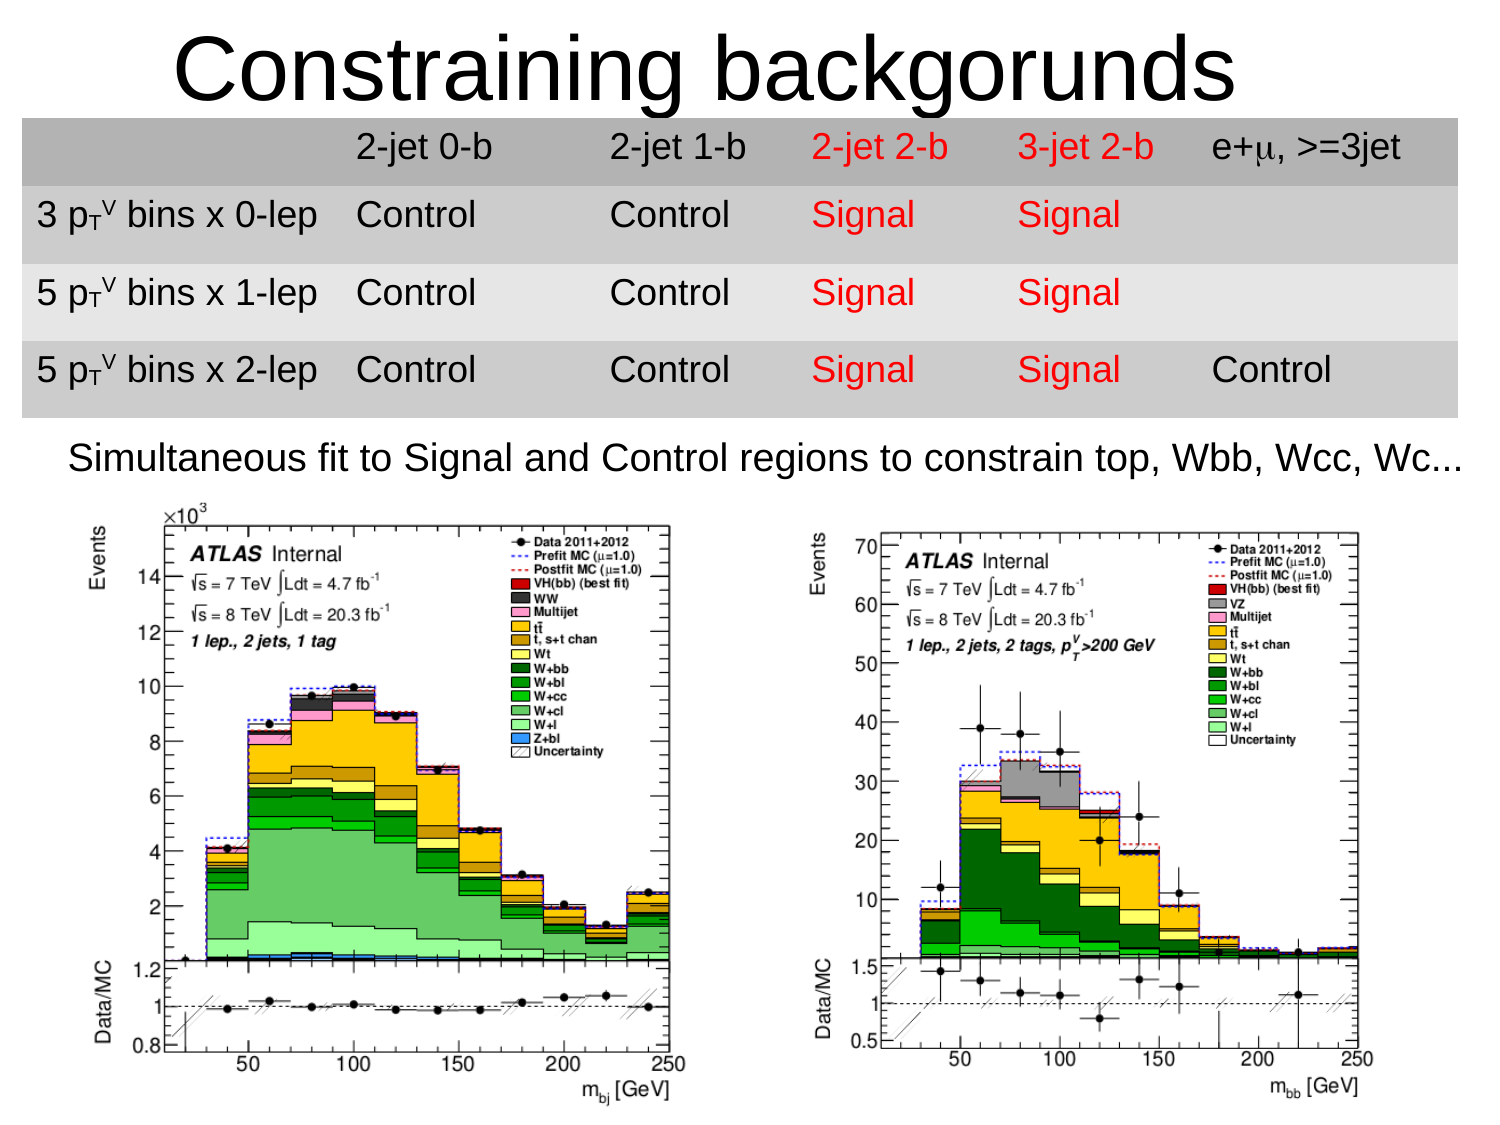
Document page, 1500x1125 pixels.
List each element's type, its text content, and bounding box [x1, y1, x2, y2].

table_cell Control [341, 186, 595, 264]
table_header 2-jet 0-b [341, 118, 595, 186]
table_header 2-jet 1-b [595, 118, 797, 186]
table_cell Control [341, 341, 595, 418]
table_cell Control [1197, 341, 1458, 418]
table_cell Control [595, 264, 797, 341]
table_cell Control [595, 186, 797, 264]
table_cell Signal [1003, 264, 1197, 341]
table_cell [1197, 186, 1458, 264]
table_cell [1197, 264, 1458, 341]
picture [802, 509, 1382, 1125]
table_cell Signal [797, 186, 1003, 264]
table_cell Signal [1003, 186, 1197, 264]
title Constraining backgorunds [172, 0, 1328, 118]
table_cell Signal [1003, 341, 1197, 418]
table_cell Control [595, 341, 797, 418]
table_header 2-jet 2-b [797, 118, 1003, 186]
table_cell Signal [797, 341, 1003, 418]
table_header [22, 118, 341, 186]
table_cell Signal [797, 264, 1003, 341]
table_header 3-jet 2-b [1003, 118, 1197, 186]
picture [82, 496, 697, 1111]
list Simultaneous fit to Signal and Control regions to constrain top, Wbb, Wcc, Wc... [11, 435, 1477, 525]
table_header e+, >=3jet [1197, 118, 1458, 186]
table_cell 3 pTV bins x 0-lep [22, 186, 341, 264]
table_cell Control [341, 264, 595, 341]
table_cell 5 pTV bins x 1-lep [22, 264, 341, 341]
table_cell 5 pTV bins x 2-lep [22, 341, 341, 418]
